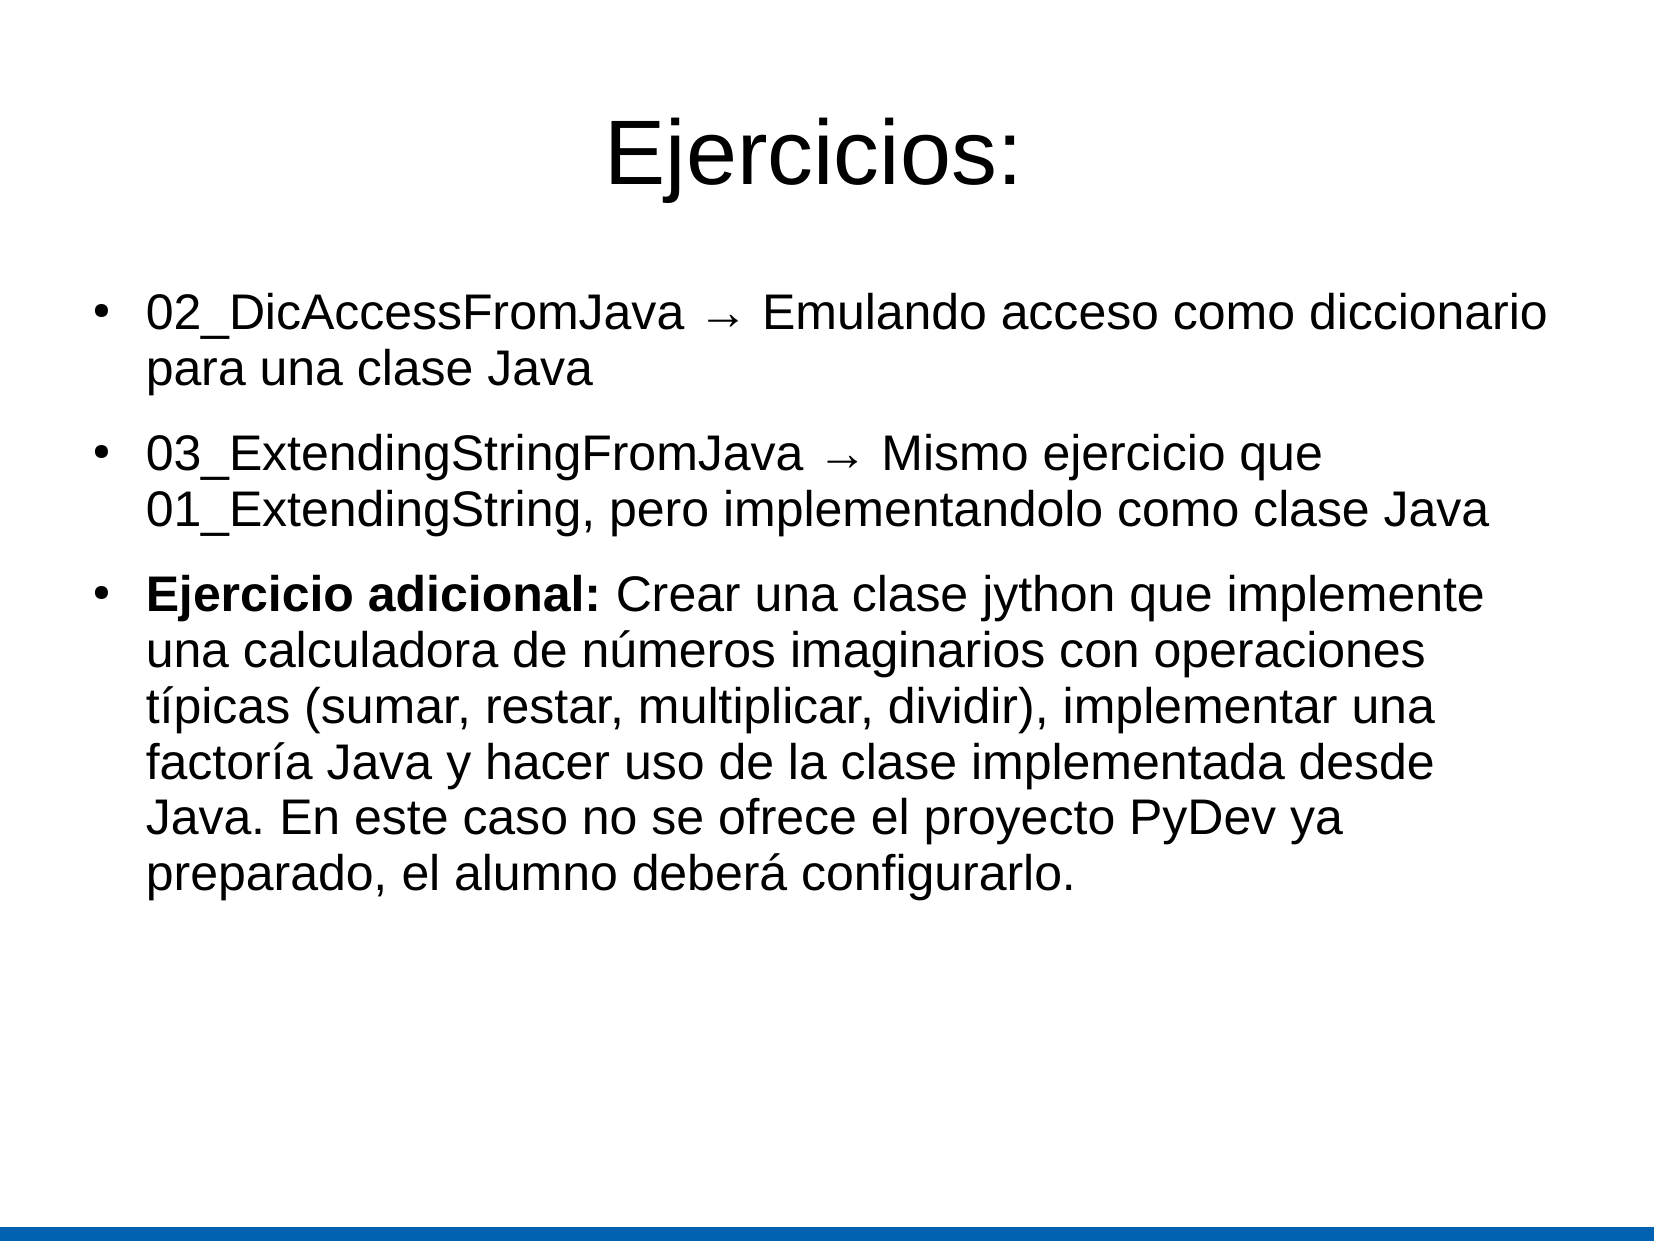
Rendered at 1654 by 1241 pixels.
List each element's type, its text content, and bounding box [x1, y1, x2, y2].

list 02_DicAccessFromJava → Emulando acceso como diccionario para una clase Java 03_ExtendingStringFromJava → Mismo ejercicio que 01_ExtendingString, pero implementandolo como clase Java Ejercicio adicional: Crear una clase jython que implemente una calculadora de números imaginarios con operaciones típicas (sumar, restar, multiplicar, dividir), implementar una factoría Java y hacer uso de la clase implementada desde Java. En este caso no se ofrece el proyecto PyDev ya preparado, el alumno deberá configurarlo. [75, 284, 1564, 987]
title Ejercicios: [82, 49, 1571, 257]
